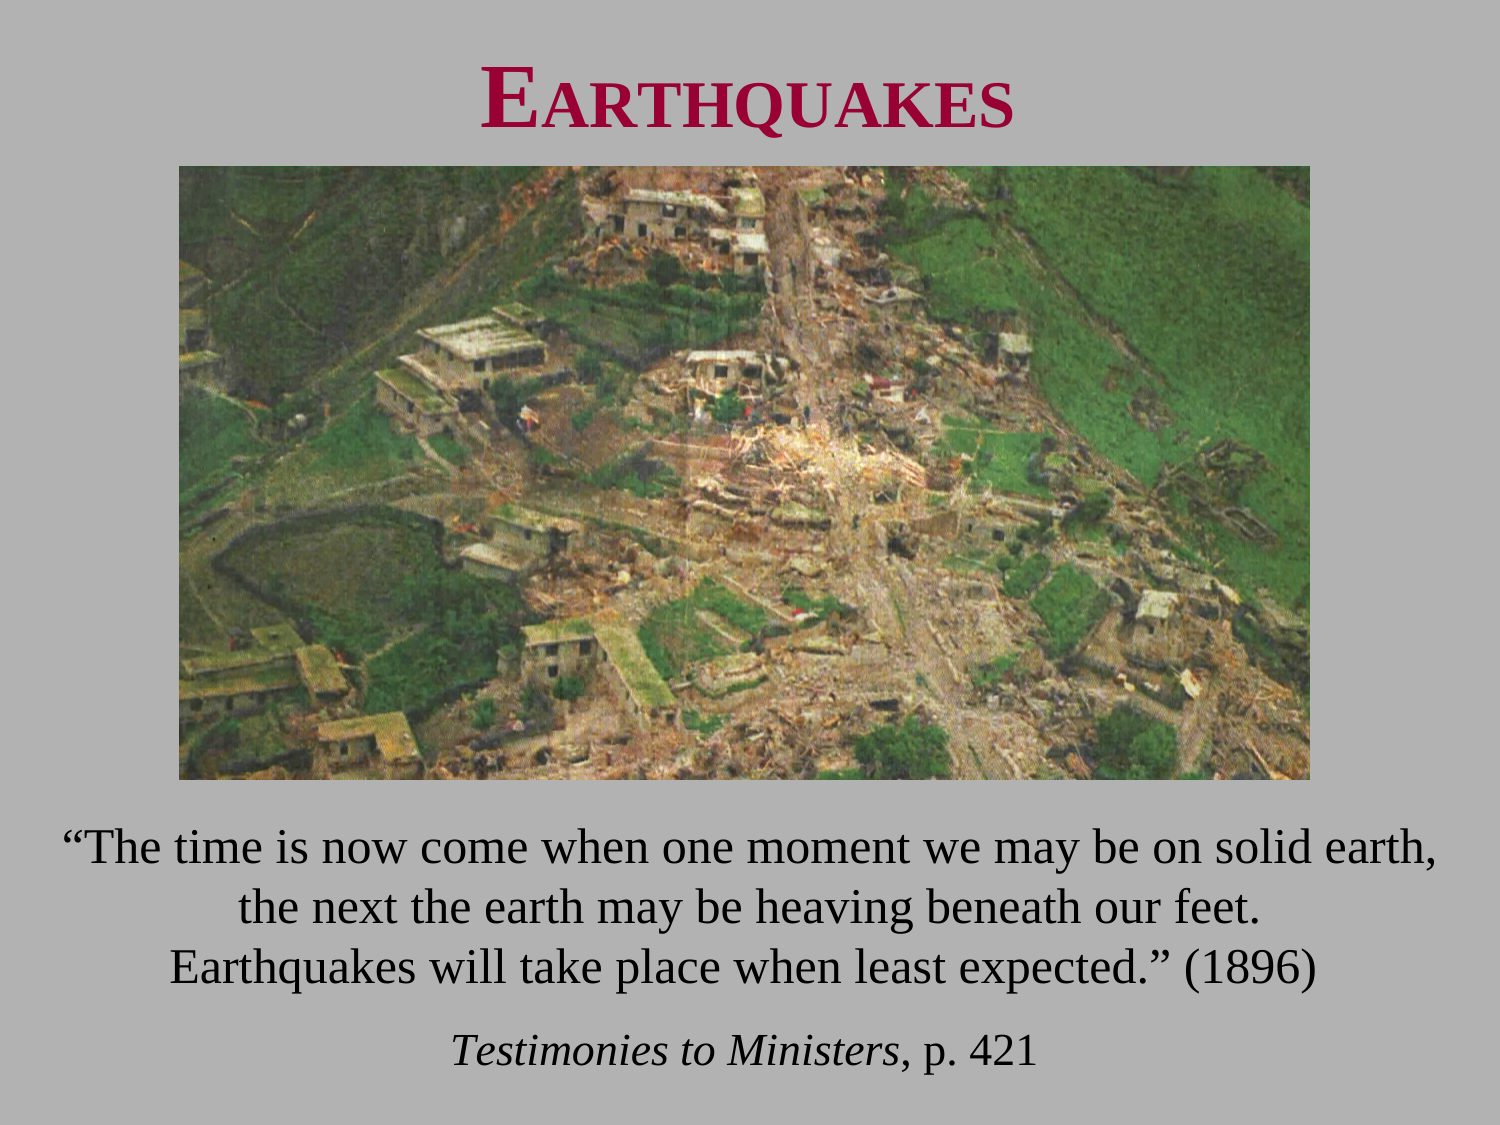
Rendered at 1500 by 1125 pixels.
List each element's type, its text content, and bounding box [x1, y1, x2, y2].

text_box EARTHQUAKES [43, 28, 1454, 154]
picture [179, 166, 1310, 780]
text_box “The time is now come when one moment we may be on solid earth, the next the earth may be heaving beneath our feet. Earthquakes will take place when least expected.” (1896) Testimonies to Ministers, p. 421 [37, 806, 1463, 1083]
